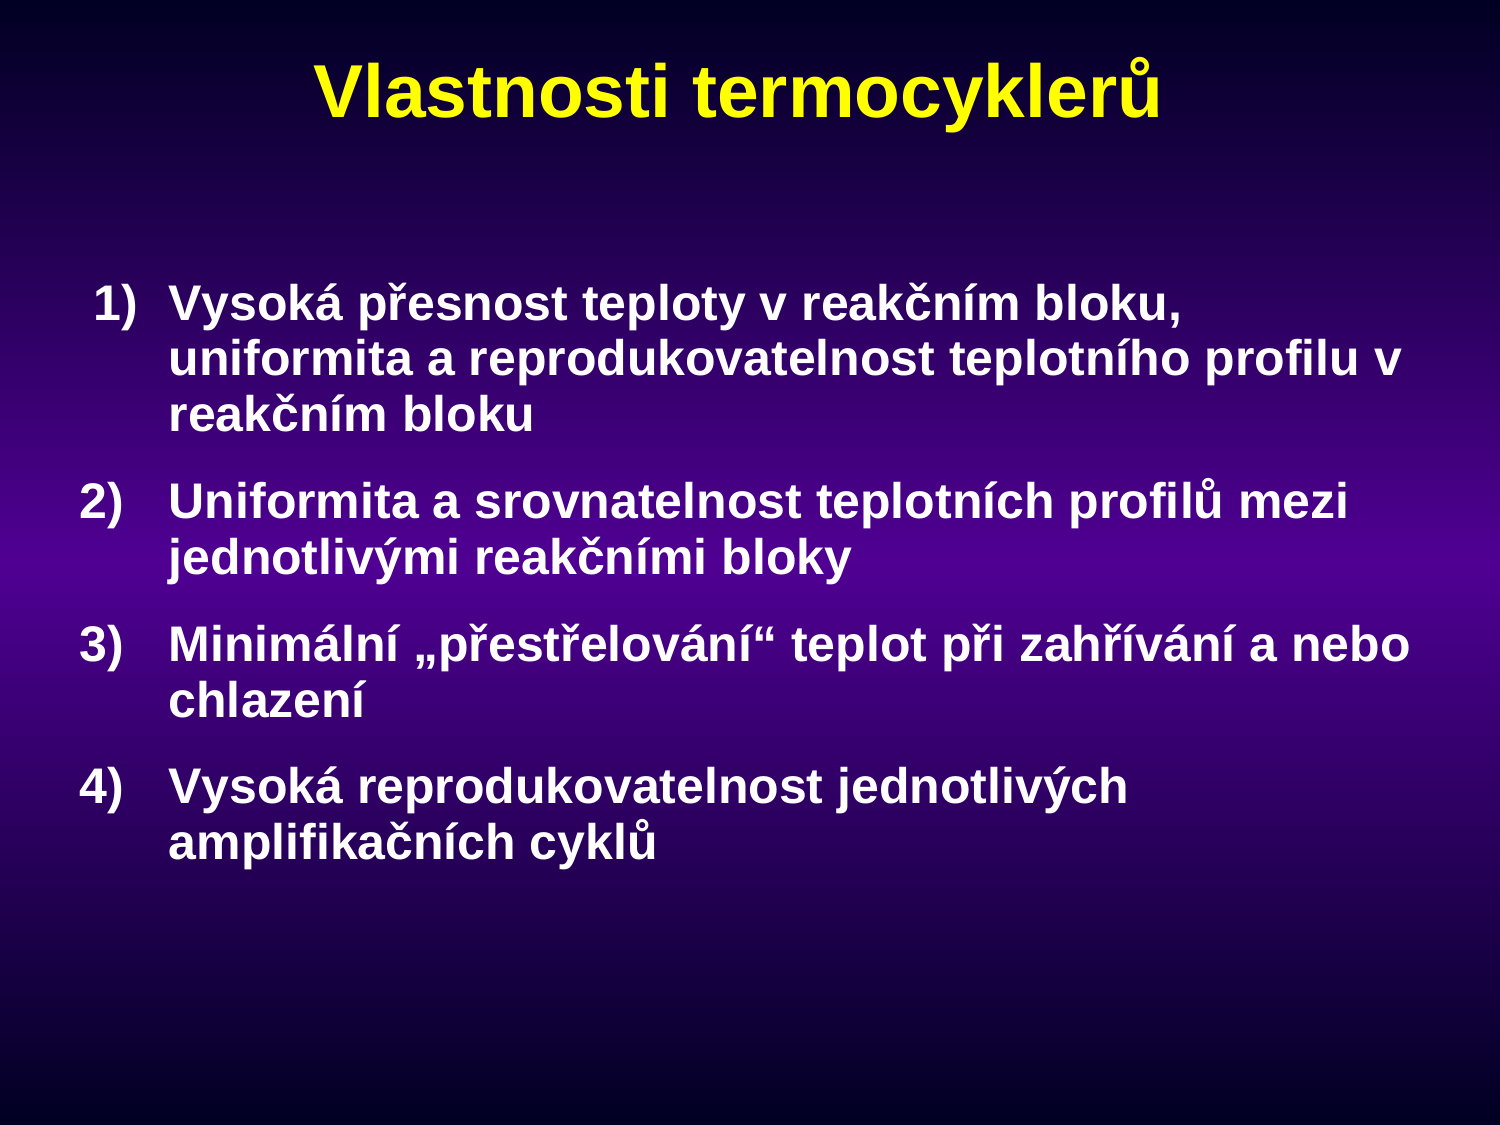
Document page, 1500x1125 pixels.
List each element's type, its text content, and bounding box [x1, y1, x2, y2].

title Vlastnosti termocyklerů [64, 35, 1413, 149]
text_box 1) Vysoká přesnost teploty v reakčním bloku, uniformita a reprodukovatelnost teplotního profilu v reakčním bloku 2) Uniformita a srovnatelnost teplotních profilů mezi jednotlivými reakčními bloky 3) Minimální „přestřelování“ teplot při zahřívání a nebo chlazení 4) Vysoká reprodukovatelnost jednotlivých amplifikačních cyklů [64, 267, 1436, 879]
